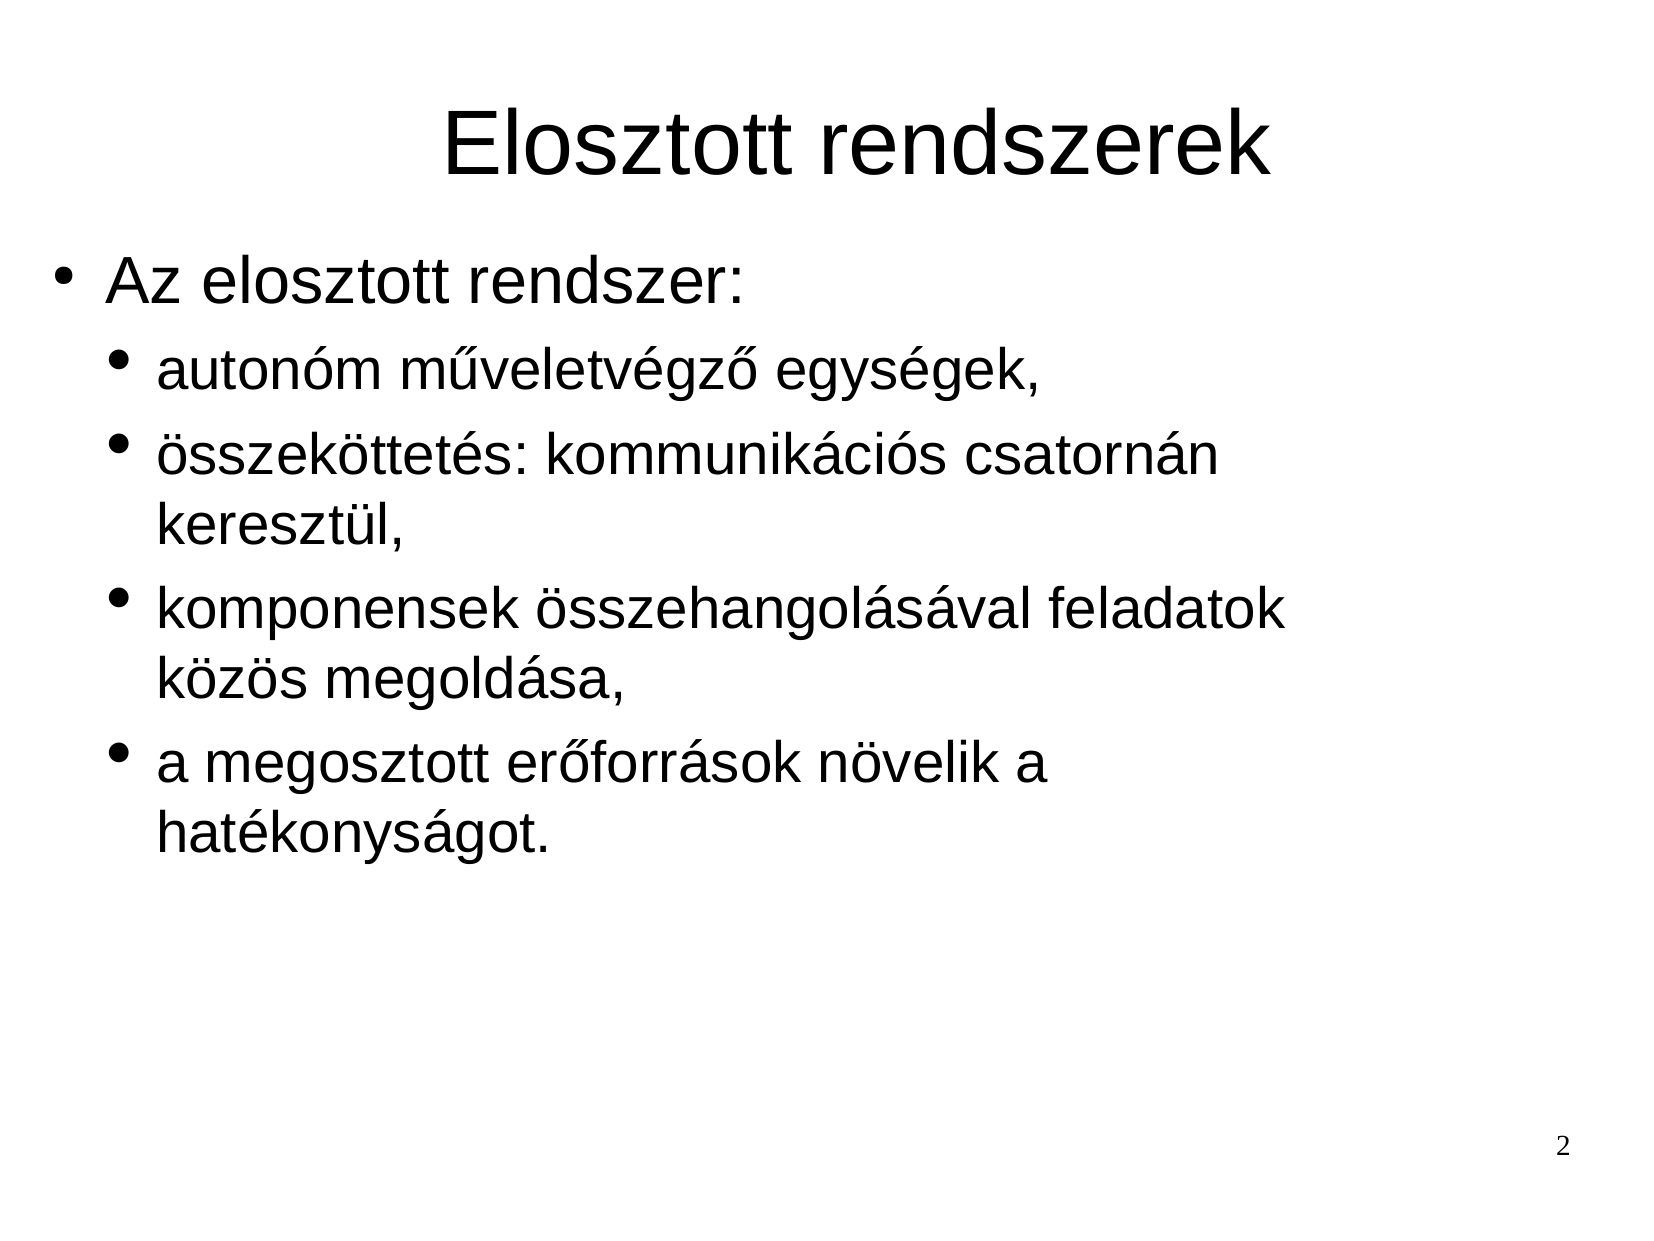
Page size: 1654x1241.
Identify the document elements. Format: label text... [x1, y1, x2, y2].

title Elosztott rendszerek [123, 34, 1530, 241]
list Az elosztott rendszer: autonóm műveletvégző egységek, összeköttetés: kommunikációs csatornán keresztül, komponensek összehangolásával feladatok közös megoldása, a megosztott erőforrások növelik a hatékonyságot. [19, 229, 1426, 974]
